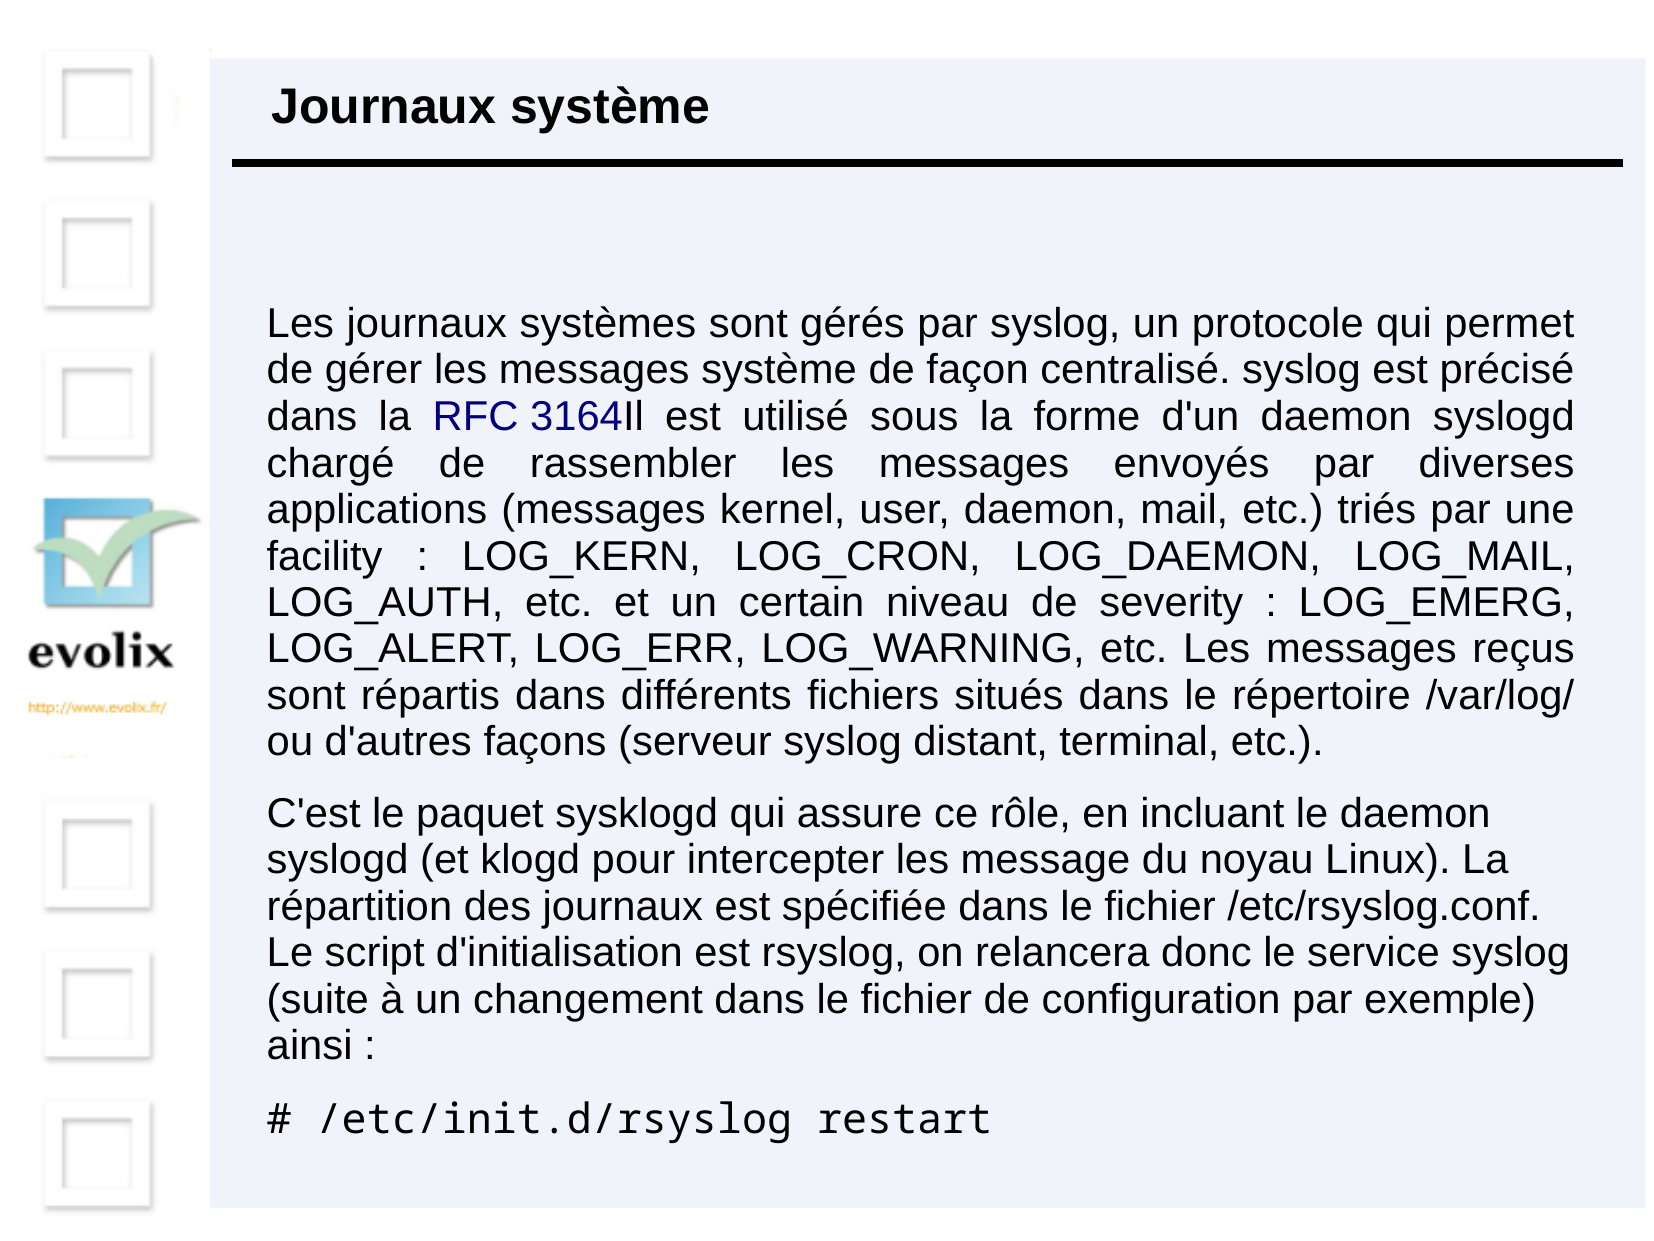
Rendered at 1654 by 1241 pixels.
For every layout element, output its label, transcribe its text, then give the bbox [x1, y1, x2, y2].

text_box Journaux système [256, 71, 725, 142]
text_box Les journaux systèmes sont gérés par syslog, un protocole qui permet de gérer les messages système de façon centralisé. syslog est précisé dans la RFC 3164Il est utilisé sous la forme d'un daemon syslogd chargé de rassembler les messages envoyés par diverses applications (messages kernel, user, daemon, mail, etc.) triés par une facility : LOG_KERN, LOG_CRON, LOG_DAEMON, LOG_MAIL, LOG_AUTH, etc. et un certain niveau de severity : LOG_EMERG, LOG_ALERT, LOG_ERR, LOG_WARNING, etc. Les messages reçus sont répartis dans différents fichiers situés dans le répertoire /var/log/ ou d'autres façons (serveur syslog distant, terminal, etc.). C'est le paquet sysklogd qui assure ce rôle, en incluant le daemon syslogd (et klogd pour intercepter les message du noyau Linux). La répartition des journaux est spécifiée dans le fichier /etc/rsyslog.conf. Le script d'initialisation est rsyslog, on relancera donc le service syslog (suite à un changement dans le fichier de configuration par exemple) ainsi : # /etc/init.d/rsyslog restart [251, 211, 1591, 1145]
picture [0, 49, 1654, 1218]
